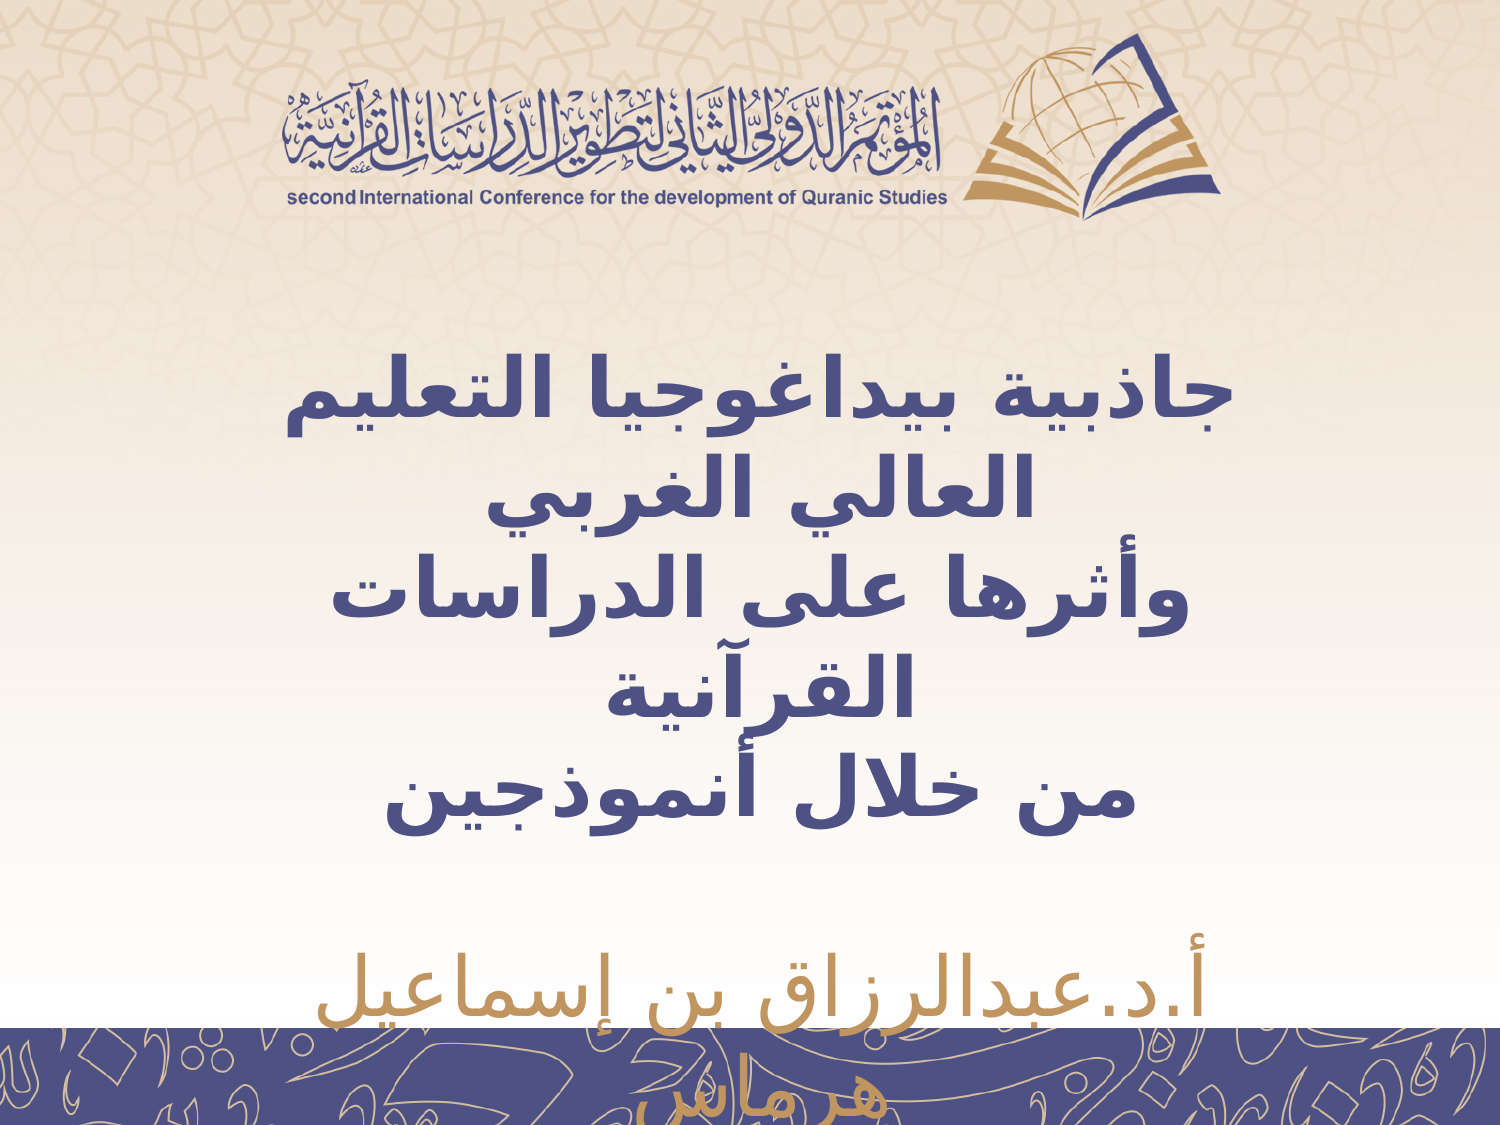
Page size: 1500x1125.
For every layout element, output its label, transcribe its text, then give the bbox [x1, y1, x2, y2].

text_box جاذبية بيداغوجيا التعليم العالي الغربي وأثرها على الدراسات القرآنية من خلال أنموذجين أ.د.عبدالرزاق بن إسماعيل هرماس [195, 326, 1329, 1125]
picture [0, 0, 1500, 1125]
